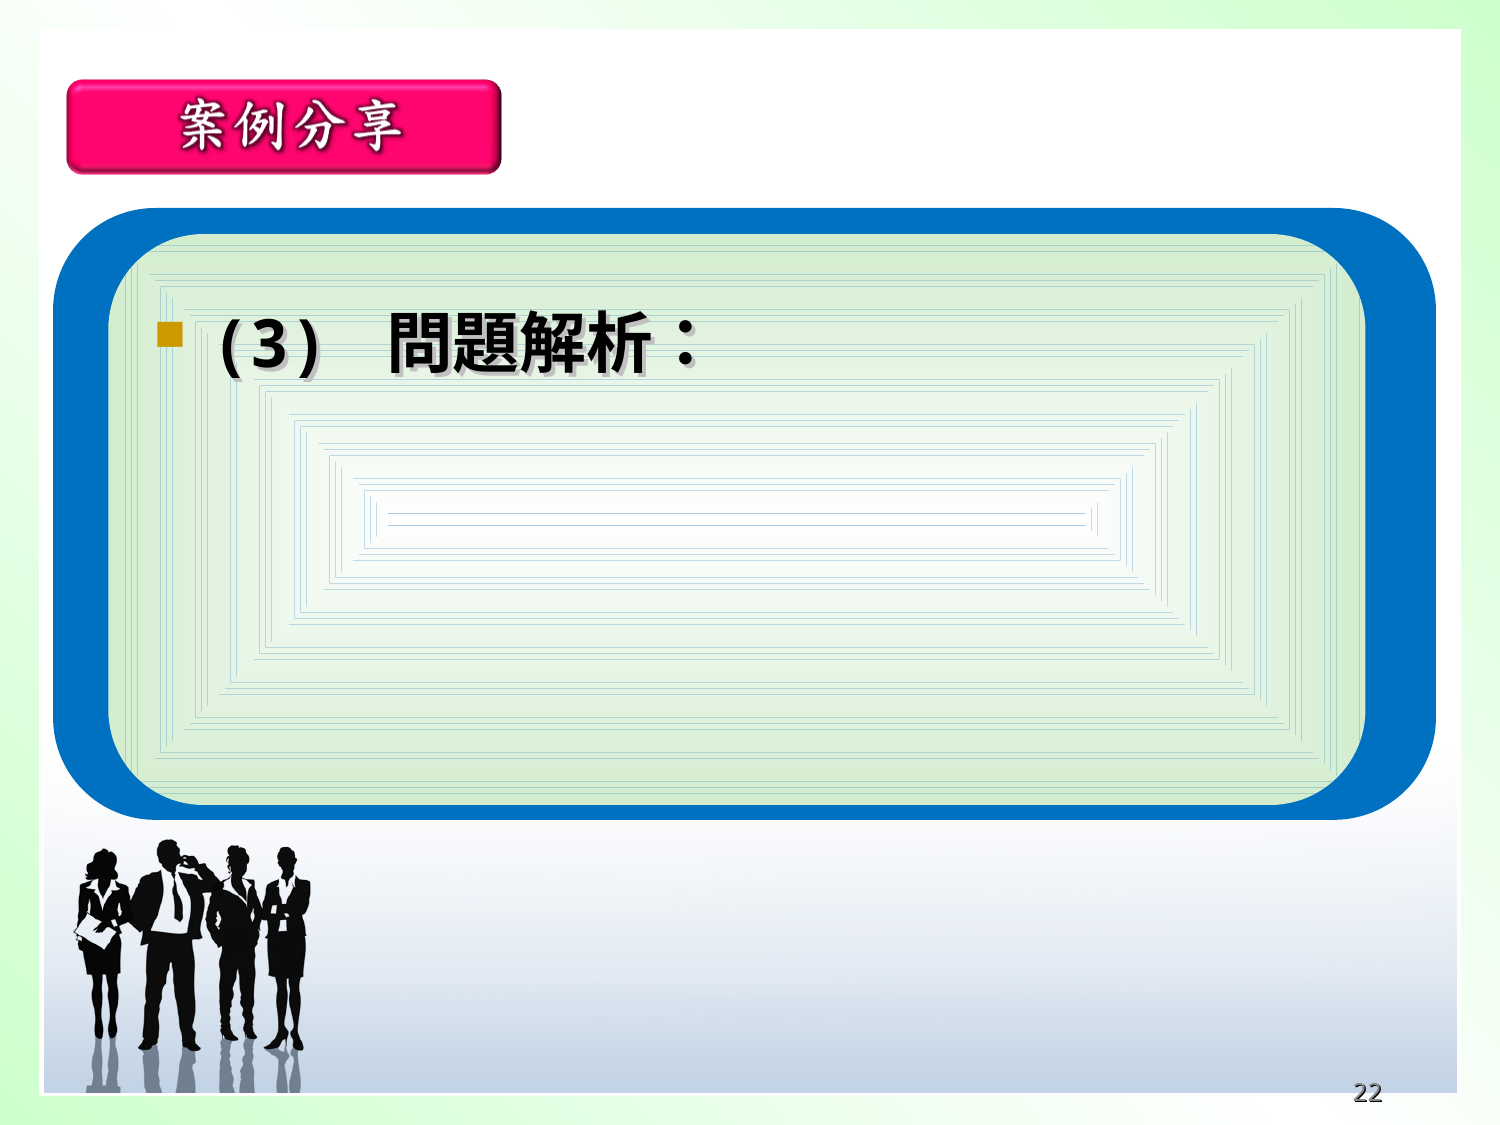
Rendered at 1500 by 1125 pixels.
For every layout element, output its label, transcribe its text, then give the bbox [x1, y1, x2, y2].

text_box [53, 207, 1436, 820]
text_box <編號> [1078, 1063, 1429, 1124]
picture [39, 29, 1461, 1096]
list (3) 問題解析： [138, 292, 1188, 528]
